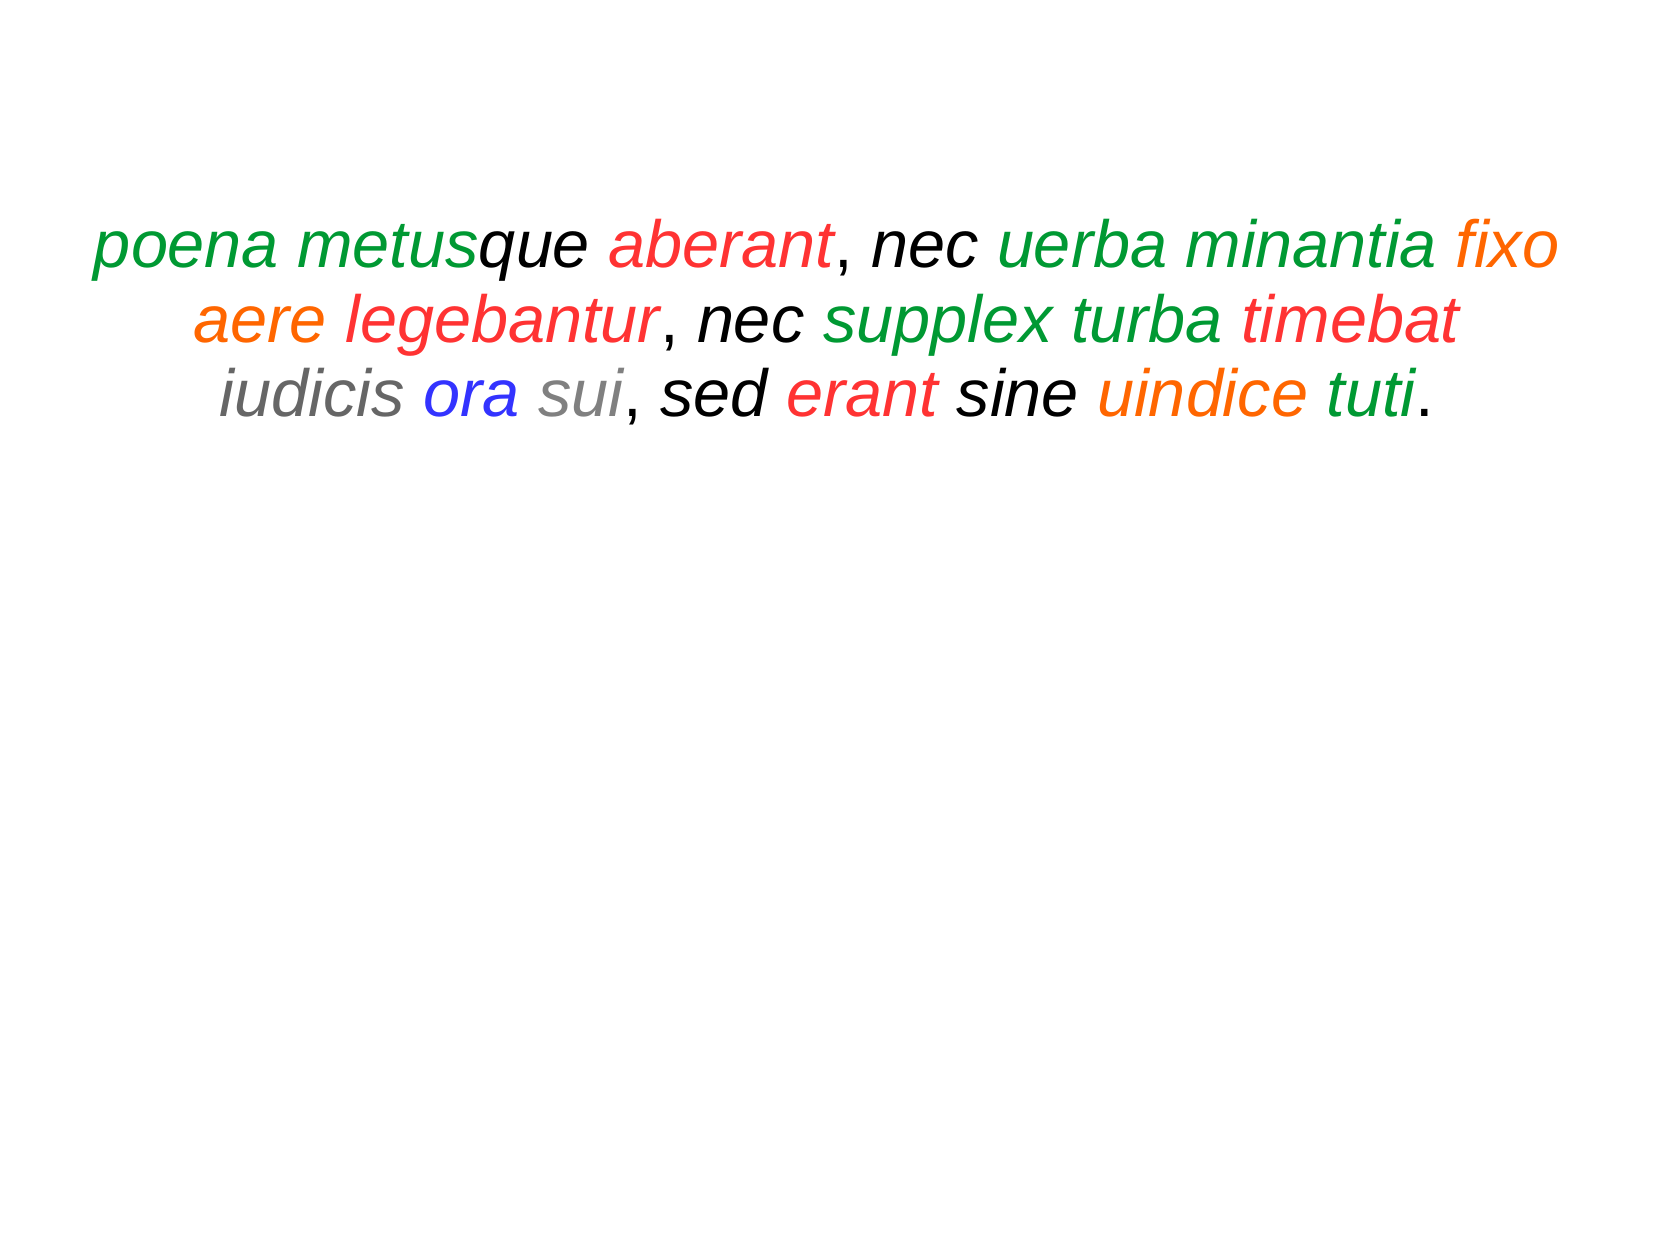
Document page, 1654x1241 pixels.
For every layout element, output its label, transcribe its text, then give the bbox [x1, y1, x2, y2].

title poena metusque aberant, nec uerba minantia fixo aere legebantur, nec supplex turba timebat iudicis ora sui, sed erant sine uindice tuti. [47, 35, 1607, 603]
